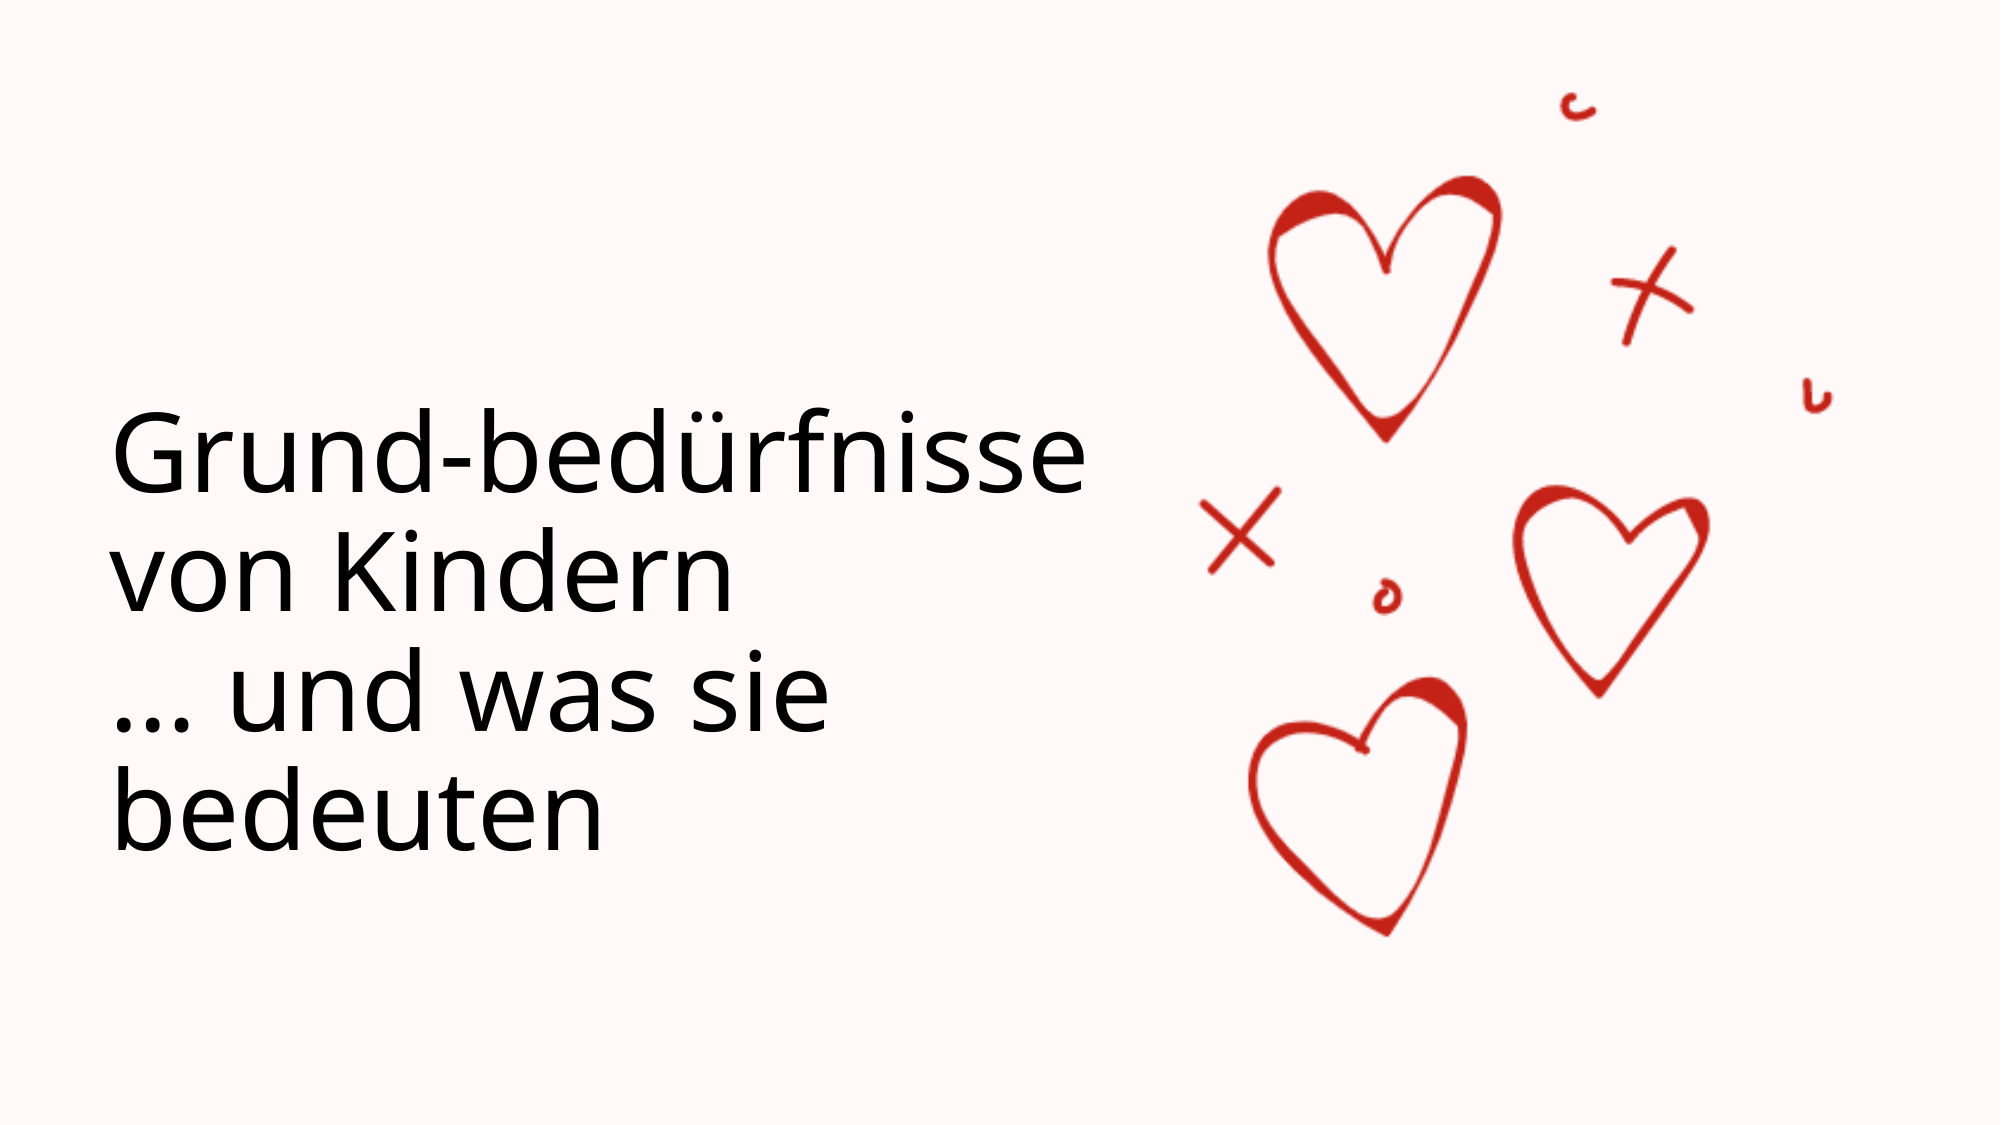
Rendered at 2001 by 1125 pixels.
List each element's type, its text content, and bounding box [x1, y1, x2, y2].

title Grund-bedürfnisse von Kindern … und was sie bedeuten [94, 243, 1123, 882]
picture [1123, 65, 1965, 1125]
